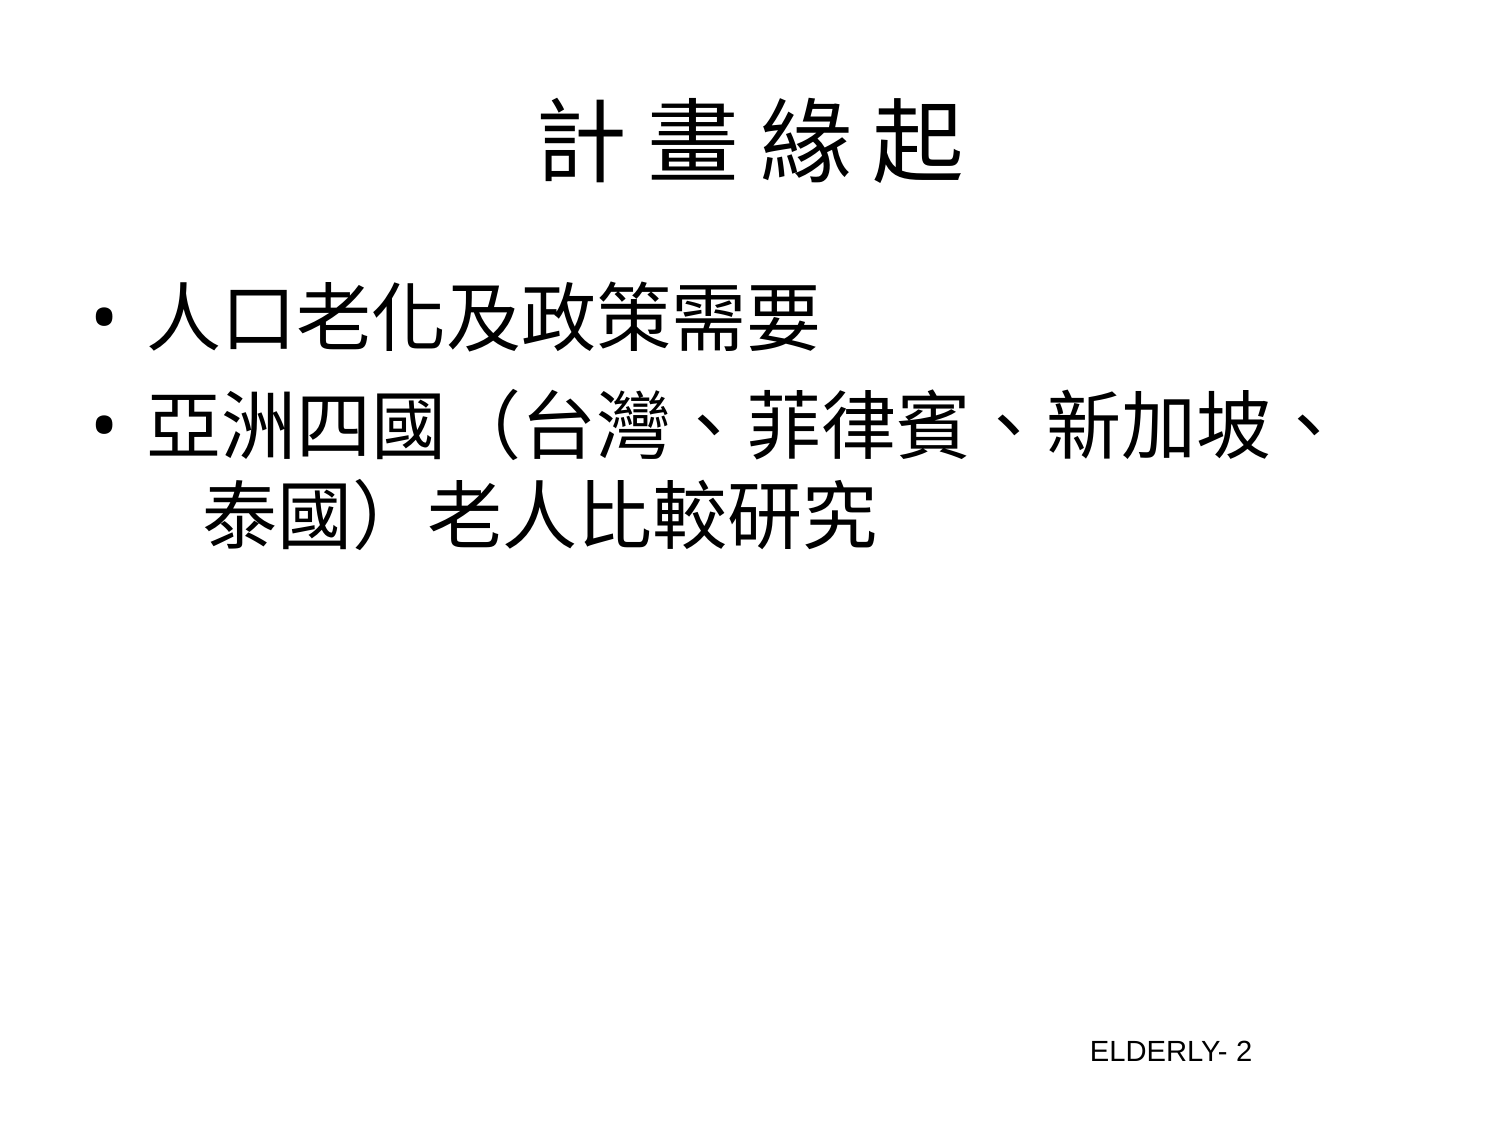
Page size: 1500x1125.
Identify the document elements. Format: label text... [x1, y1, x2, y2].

text_box ELDERLY- [1074, 1024, 1426, 1103]
list 人口老化及政策需要 亞洲四國（台灣、菲律賓、新加坡、泰國）老人比較研究 [75, 262, 1426, 1005]
title 計 畫 緣 起 [75, 45, 1426, 233]
